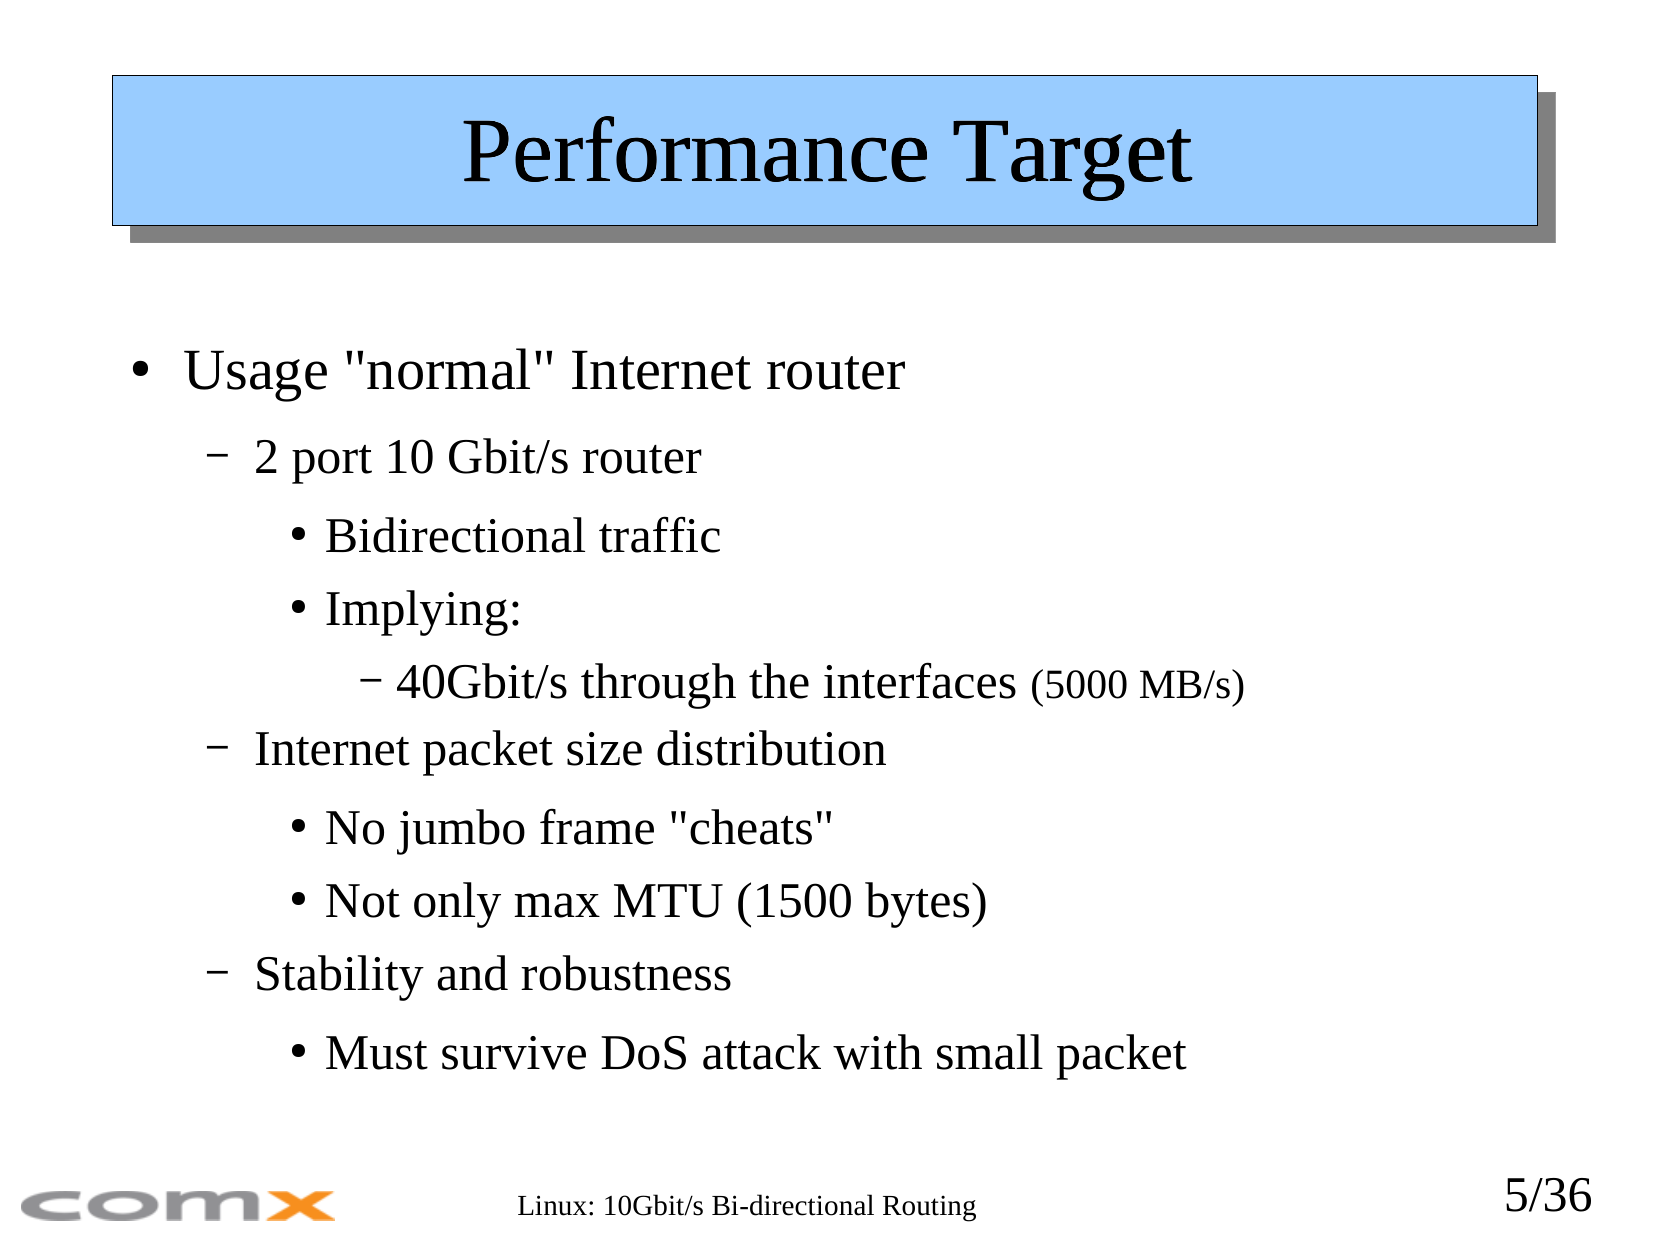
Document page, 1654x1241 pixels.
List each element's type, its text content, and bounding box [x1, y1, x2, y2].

title Performance Target [116, 75, 1538, 226]
list Usage "normal" Internet router 2 port 10 Gbit/s router Bidirectional traffic Implying: 40Gbit/s through the interfaces (5000 MB/s) Internet packet size distribution No jumbo frame "cheats" Not only max MTU (1500 bytes) Stability and robustness Must survive DoS attack with small packet [112, 337, 1538, 1126]
picture [21, 1191, 335, 1221]
